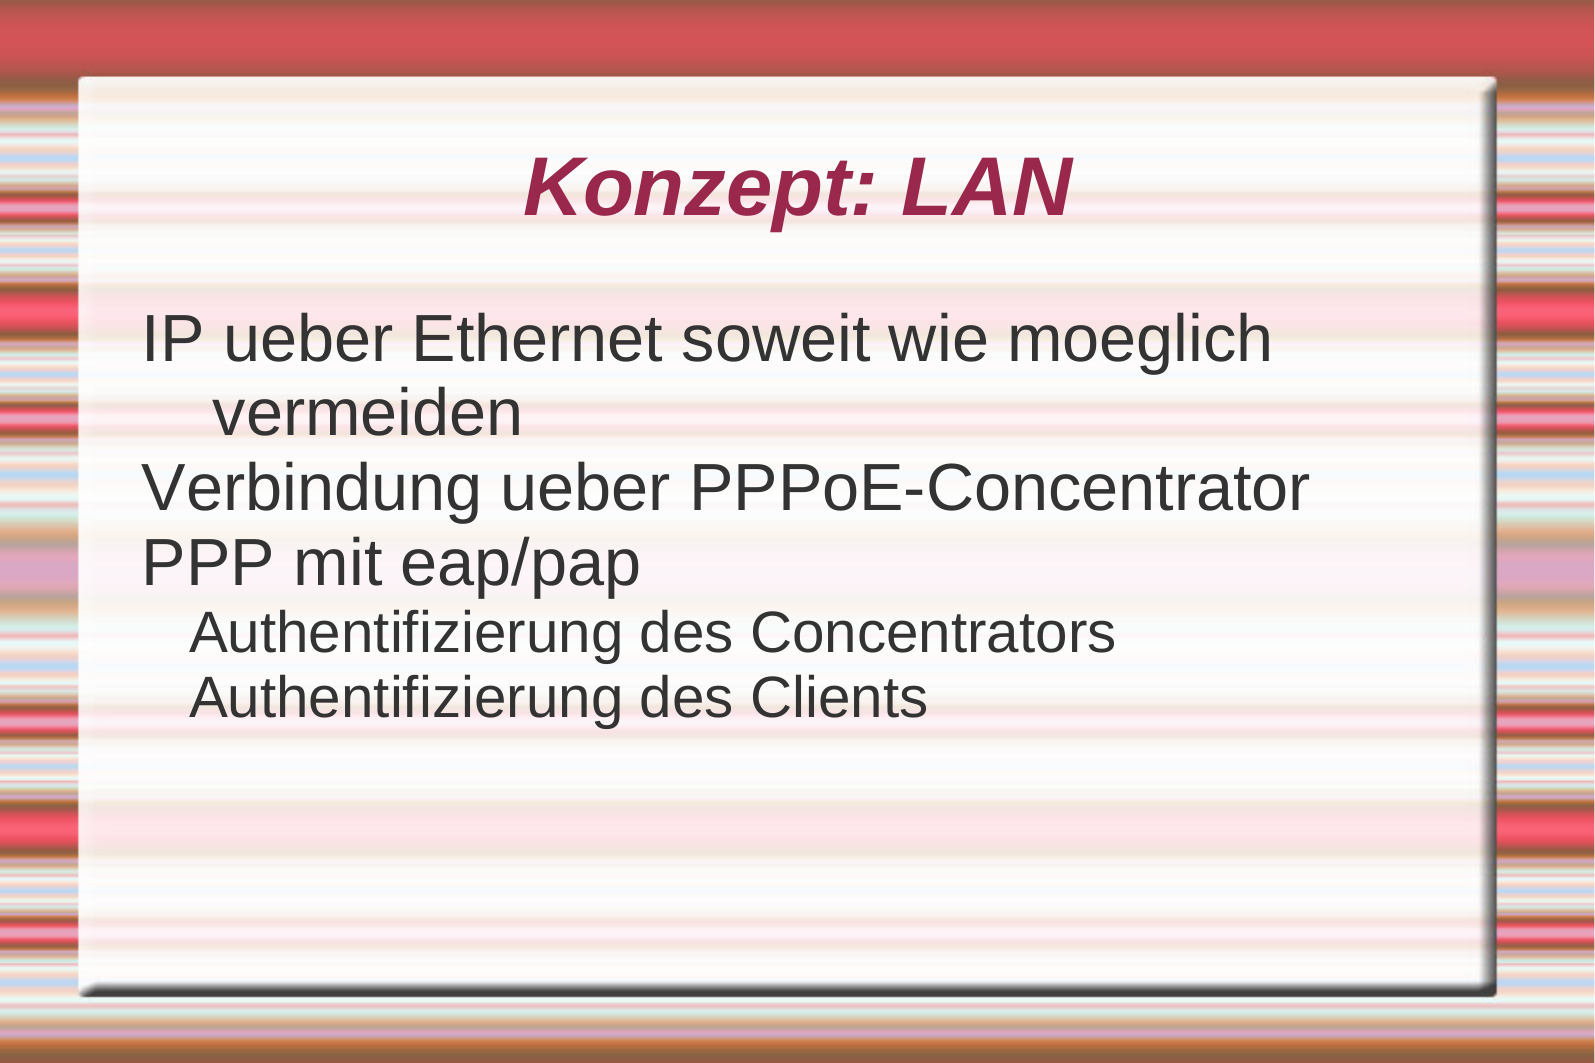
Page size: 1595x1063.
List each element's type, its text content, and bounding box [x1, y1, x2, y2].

title Konzept: LAN [117, 98, 1479, 276]
picture [0, 0, 1595, 1063]
list IP ueber Ethernet soweit wie moeglich vermeiden Verbindung ueber PPPoE-Concentrator PPP mit eap/pap Authentifizierung des Concentrators Authentifizierung des Clients [130, 300, 1462, 971]
